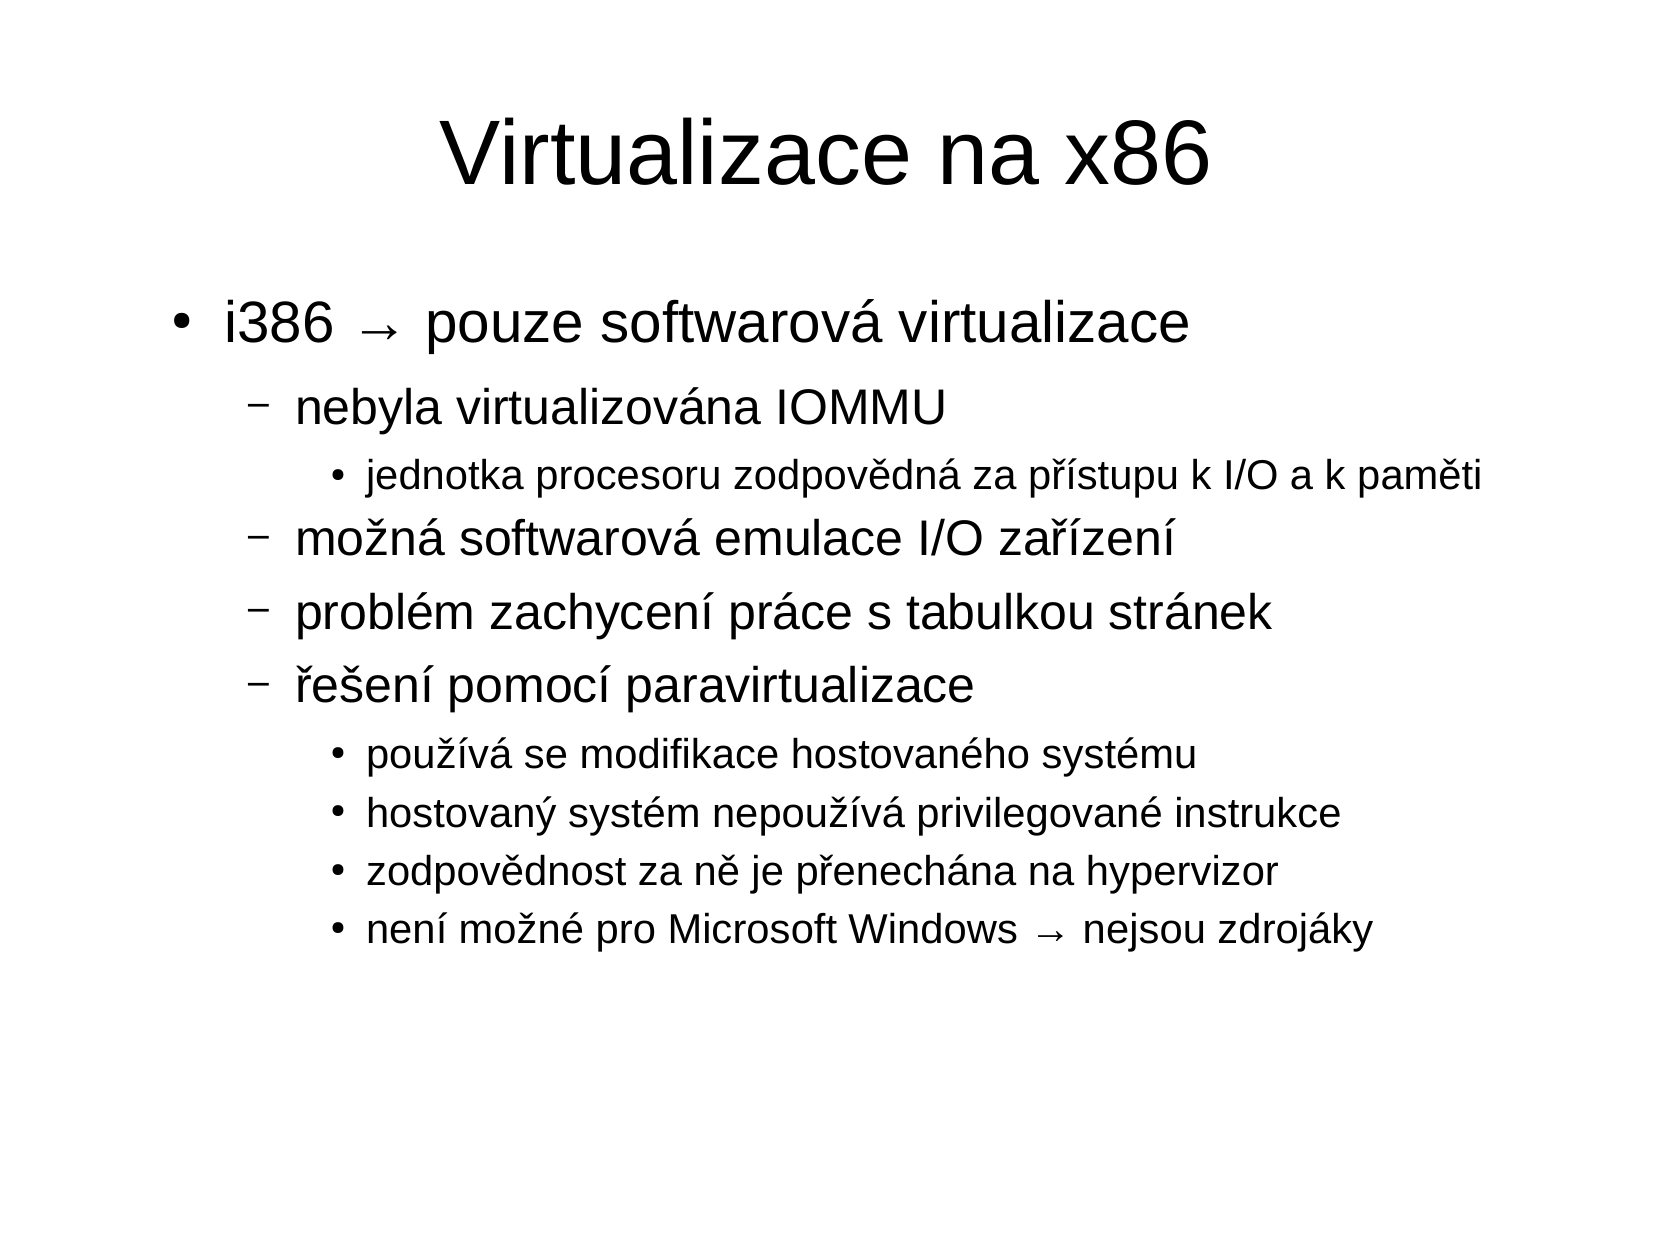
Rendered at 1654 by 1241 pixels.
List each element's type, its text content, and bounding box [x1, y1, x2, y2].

title Virtualizace na x86 [82, 49, 1571, 257]
list i386 → pouze softwarová virtualizace nebyla virtualizována IOMMU jednotka procesoru zodpovědná za přístupu k I/O a k paměti možná softwarová emulace I/O zařízení problém zachycení práce s tabulkou stránek řešení pomocí paravirtualizace používá se modifikace hostovaného systému hostovaný systém nepoužívá privilegované instrukce zodpovědnost za ně je přenechána na hypervizor není možné pro Microsoft Windows → nejsou zdrojáky [82, 290, 1571, 1010]
